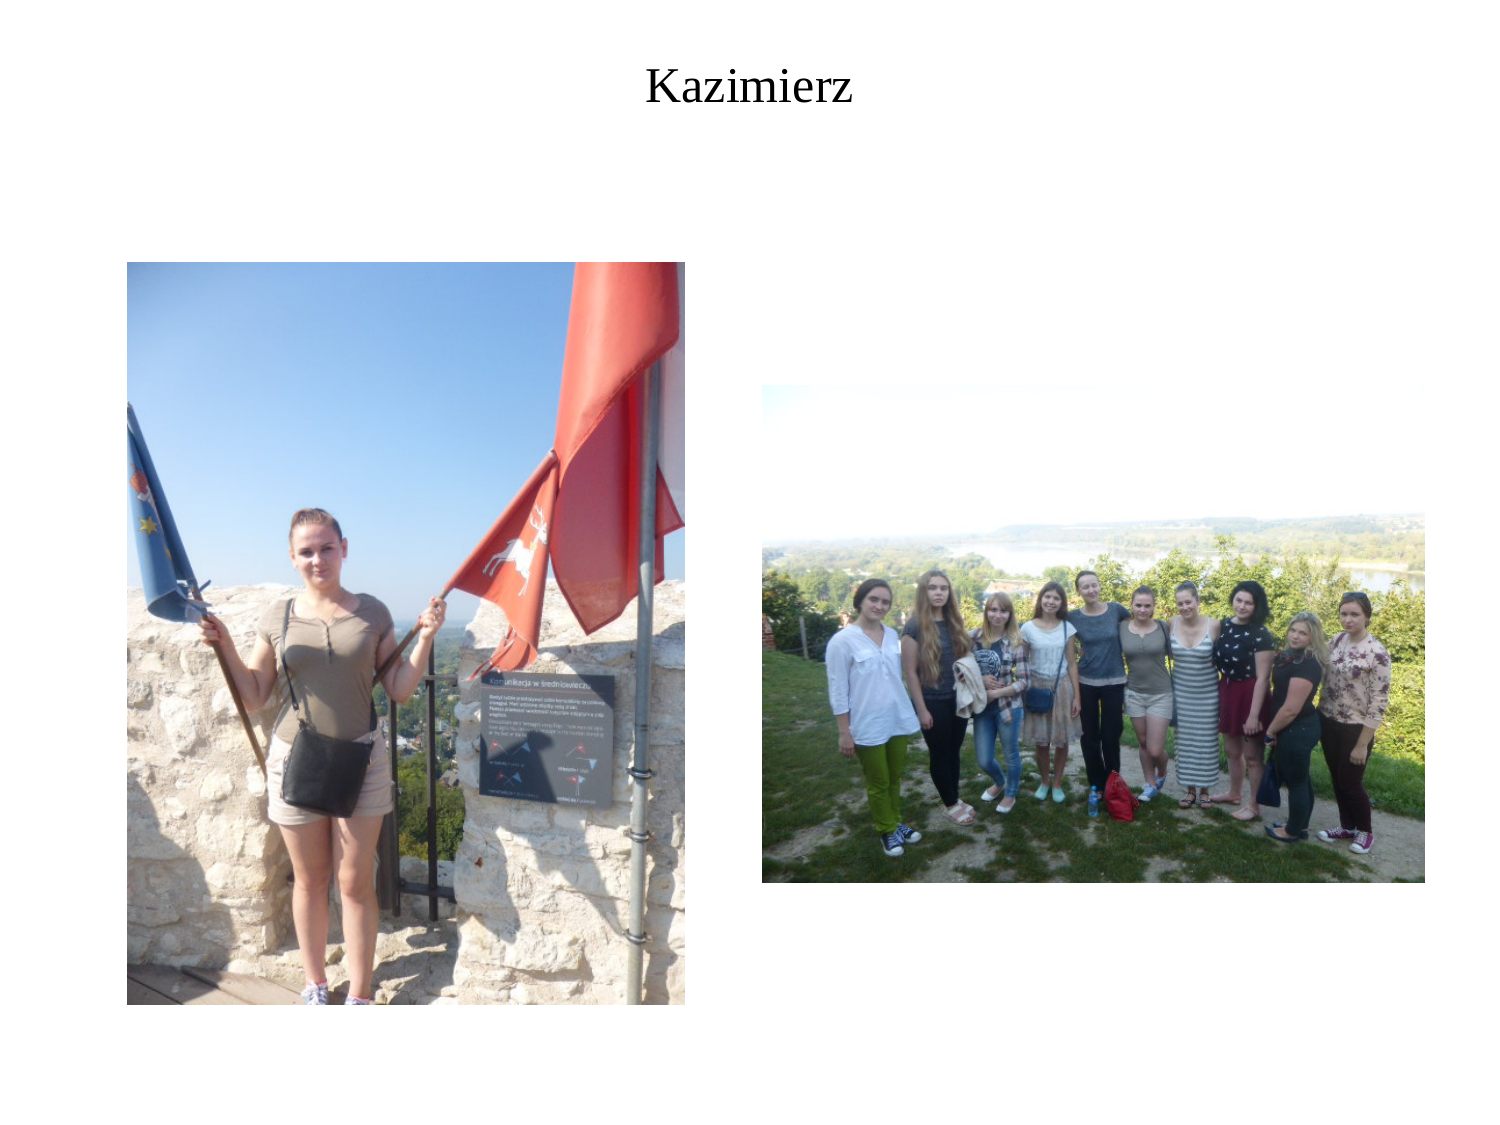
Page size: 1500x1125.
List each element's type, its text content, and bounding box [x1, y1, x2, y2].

picture [127, 262, 685, 1005]
picture [762, 385, 1425, 883]
title Kazimierz [75, 45, 1425, 233]
